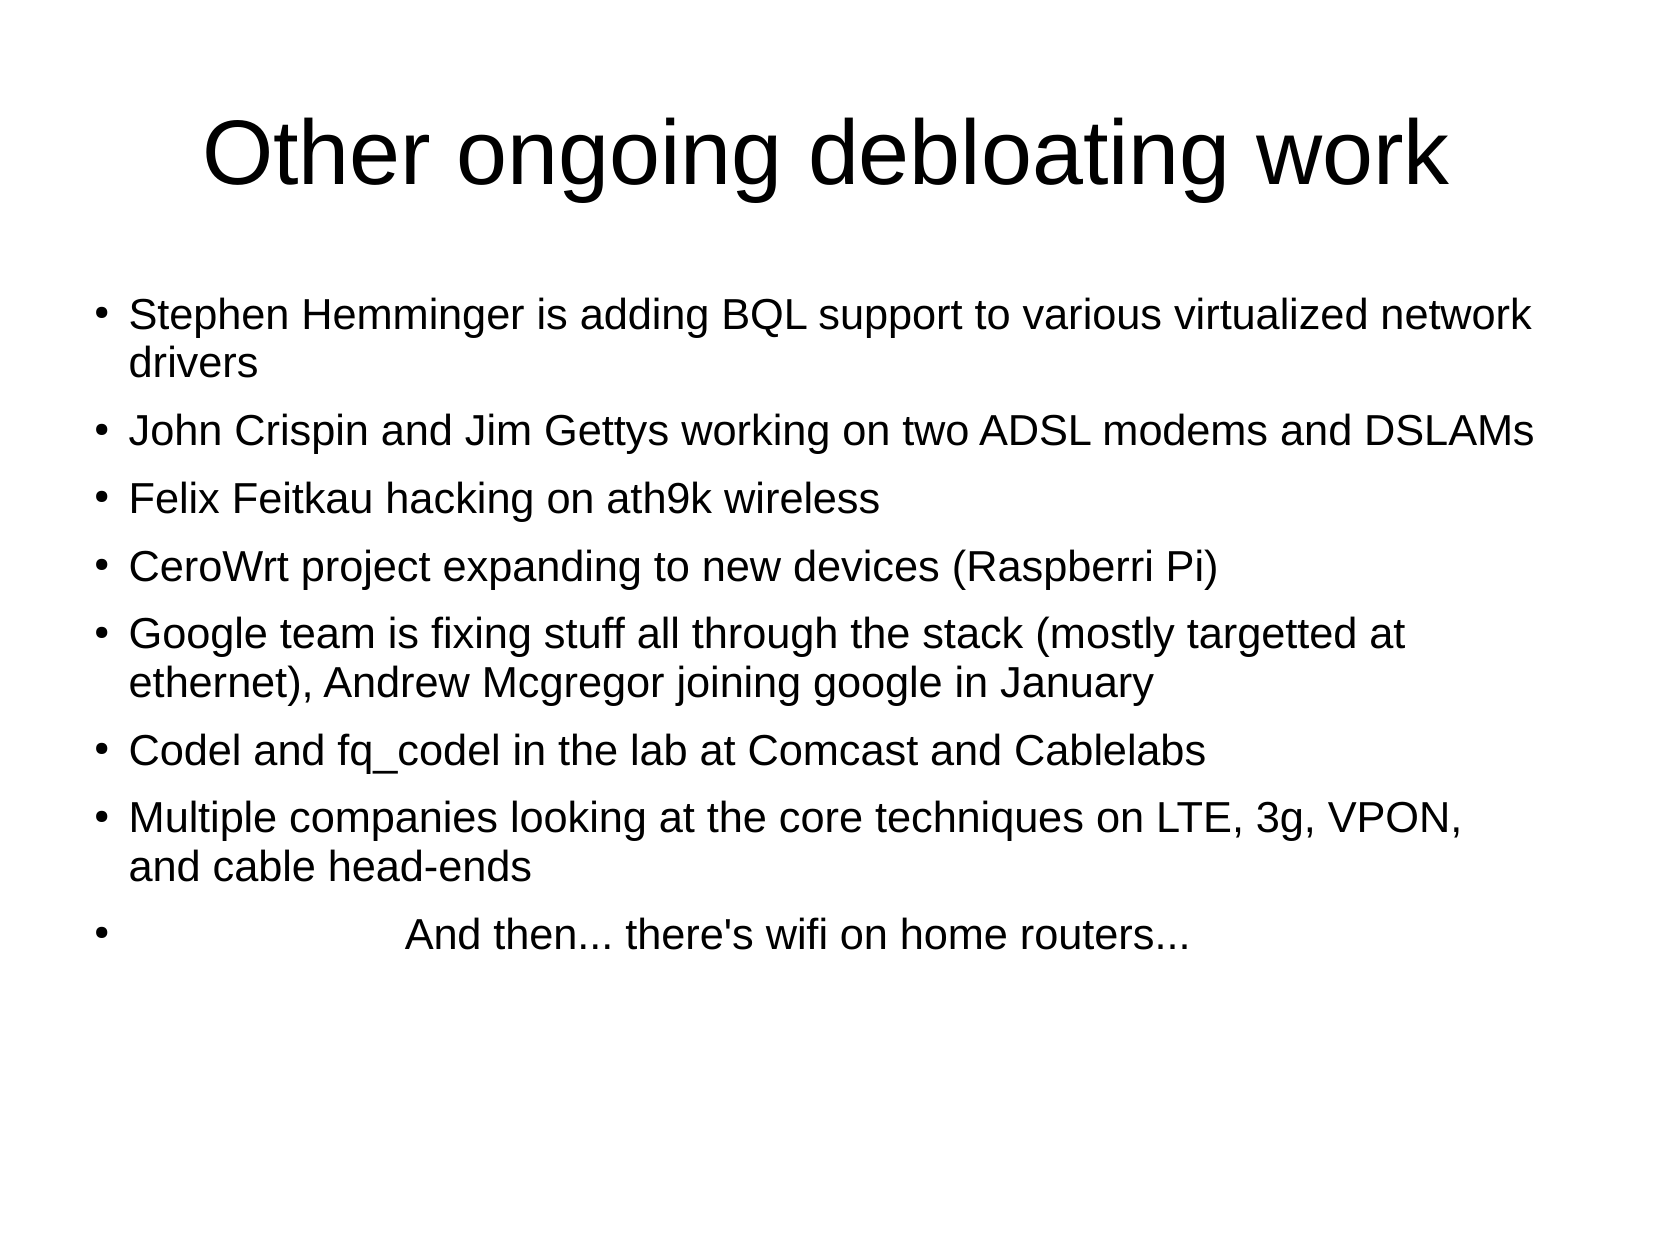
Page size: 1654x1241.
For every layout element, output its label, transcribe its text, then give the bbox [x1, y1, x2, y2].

title Other ongoing debloating work [82, 49, 1571, 257]
list Stephen Hemminger is adding BQL support to various virtualized network drivers John Crispin and Jim Gettys working on two ADSL modems and DSLAMs Felix Feitkau hacking on ath9k wireless CeroWrt project expanding to new devices (Raspberri Pi) Google team is fixing stuff all through the stack (mostly targetted at ethernet), Andrew Mcgregor joining google in January Codel and fq_codel in the lab at Comcast and Cablelabs Multiple companies looking at the core techniques on LTE, 3g, VPON, and cable head-ends And then... there's wifi on home routers... [82, 290, 1538, 1010]
